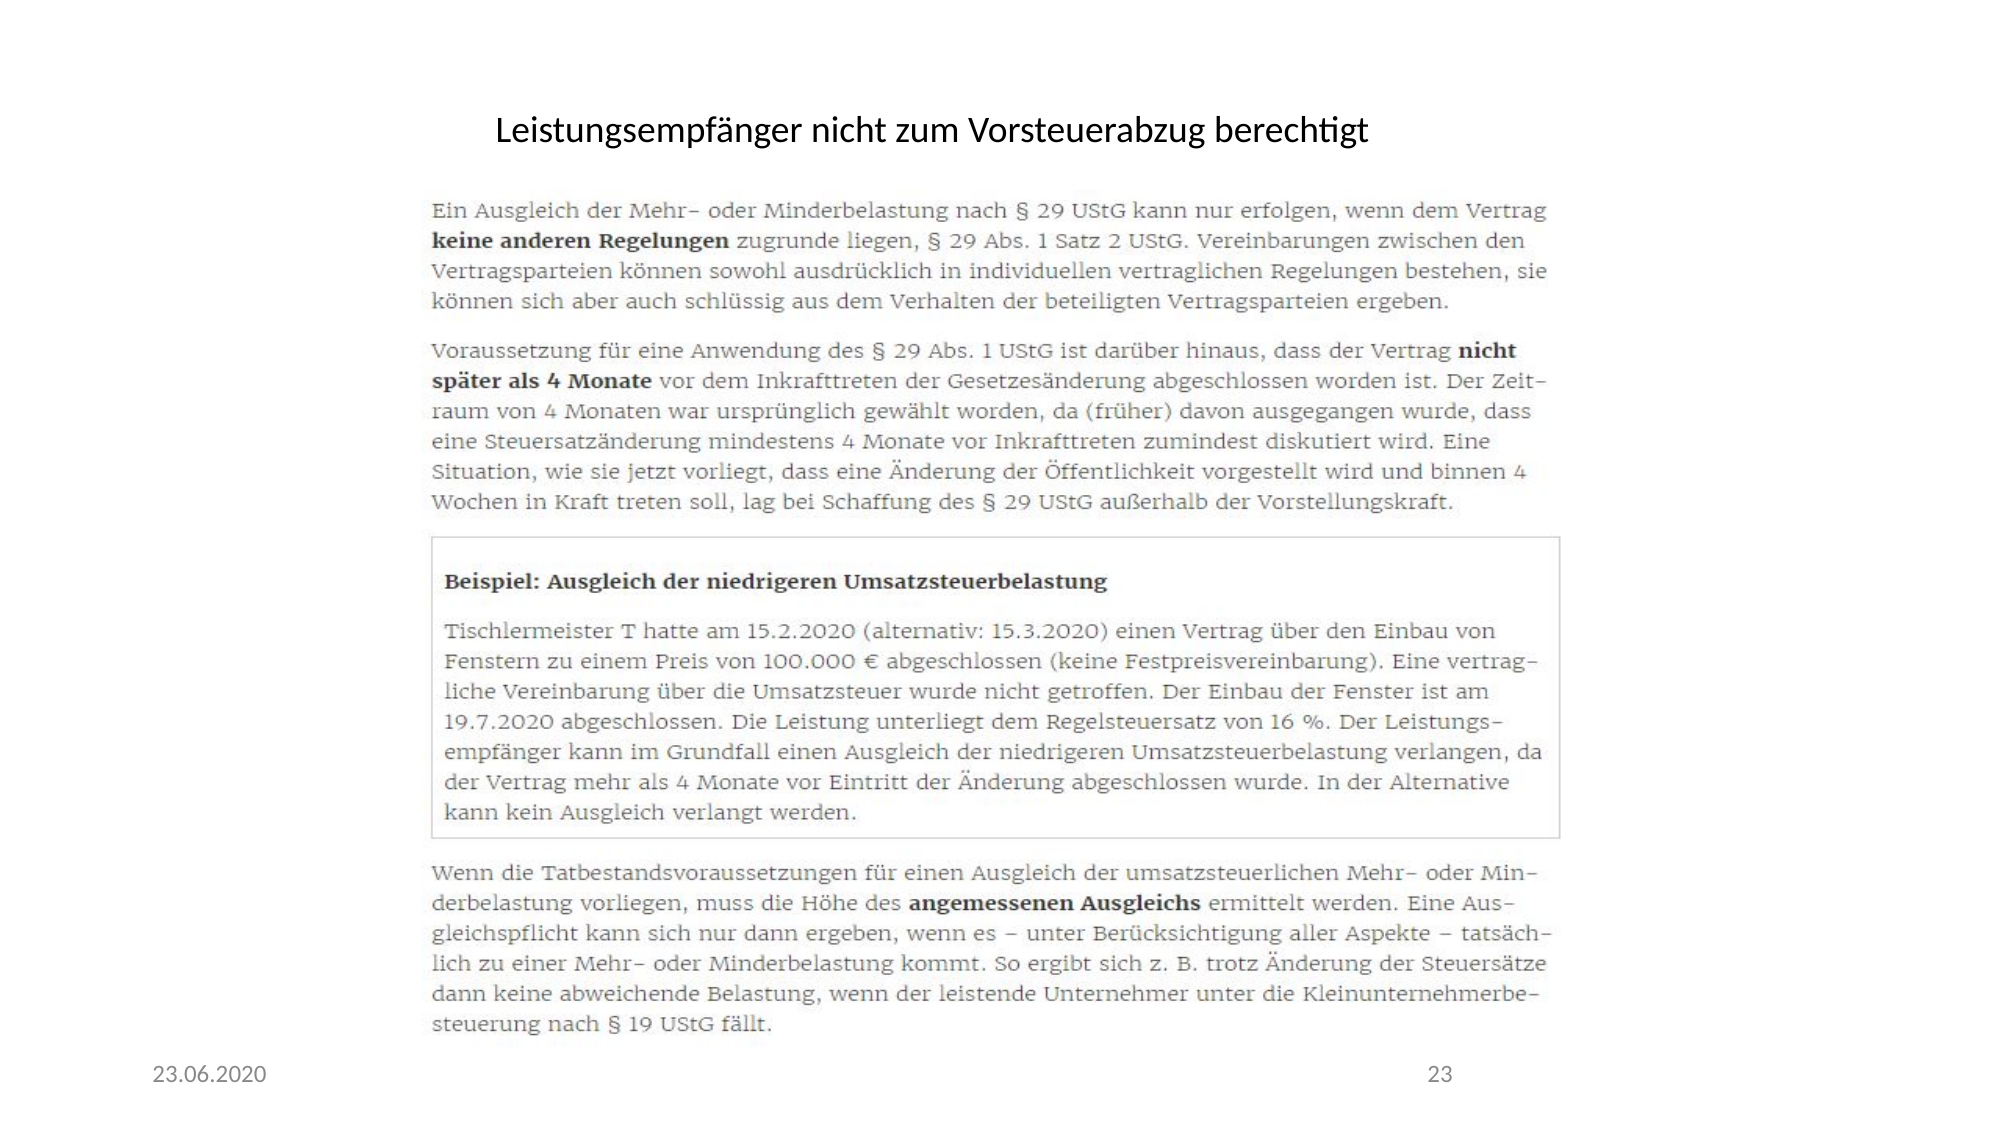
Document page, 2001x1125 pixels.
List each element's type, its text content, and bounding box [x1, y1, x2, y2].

text_box 23.06.2020 [137, 1042, 588, 1103]
text_box Leistungsempfänger nicht zum Vorsteuerabzug berechtigt [480, 97, 1460, 159]
picture [397, 189, 1603, 1056]
text_box [1412, 1042, 1863, 1103]
